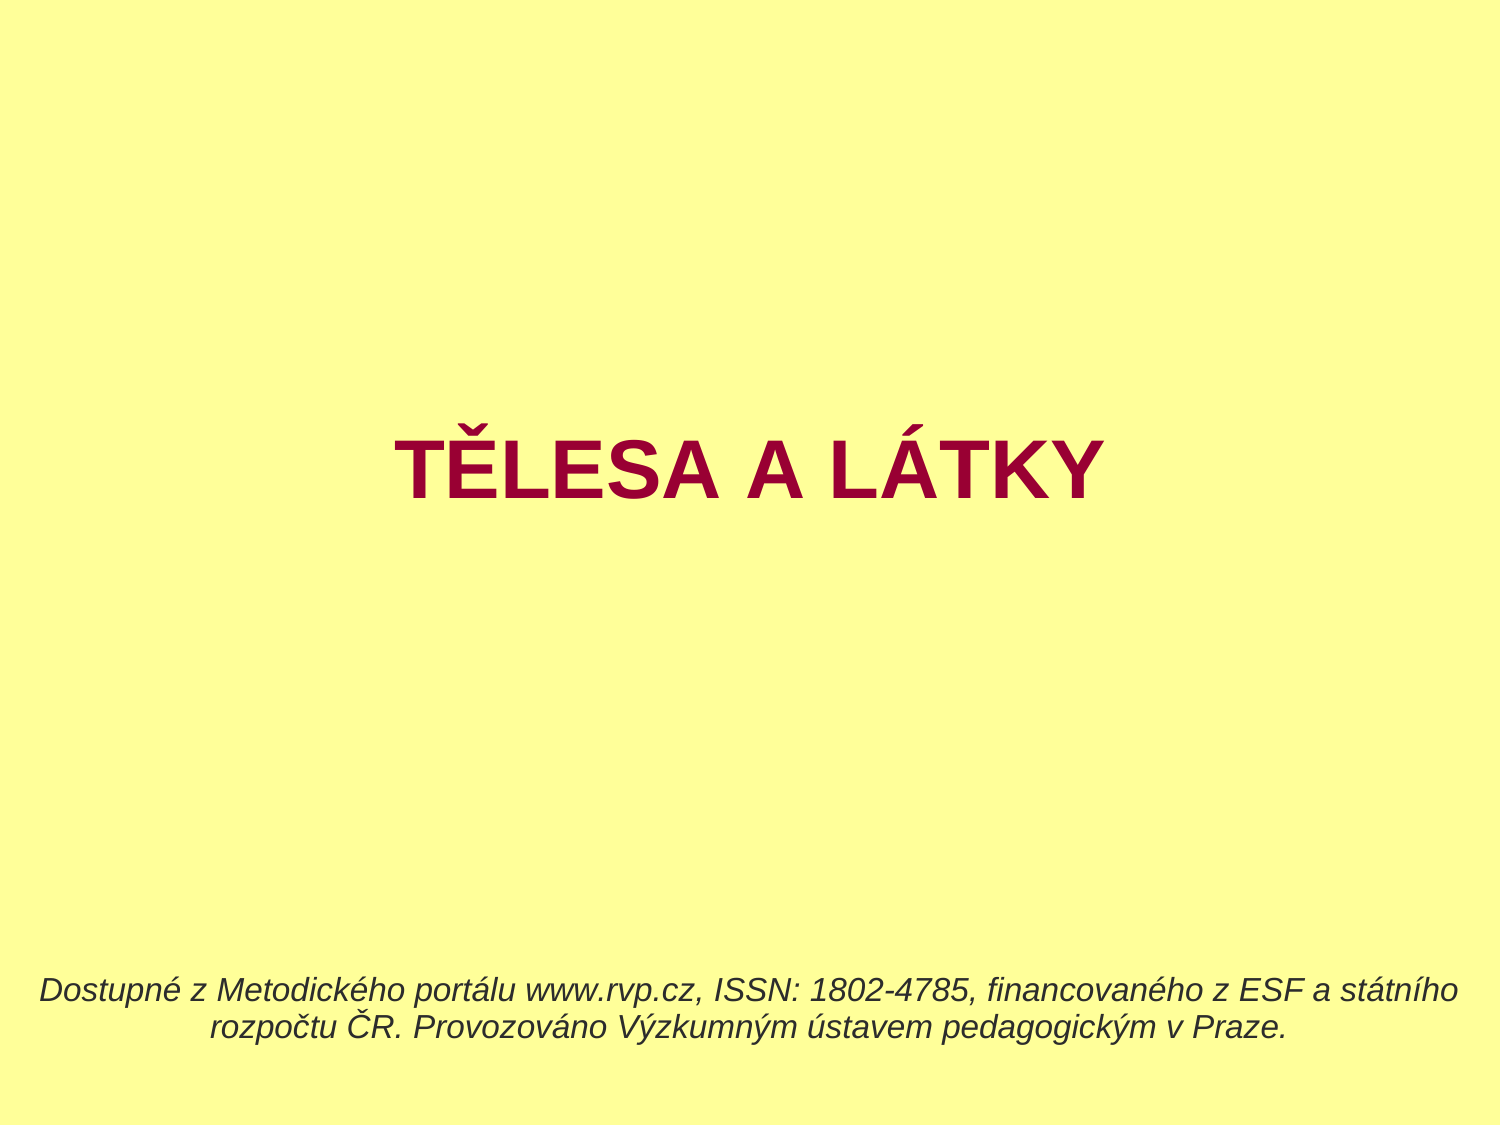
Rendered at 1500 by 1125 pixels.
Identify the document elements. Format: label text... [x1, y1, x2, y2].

title TĚLESA A LÁTKY [112, 349, 1388, 591]
text_box Dostupné z Metodického portálu www.rvp.cz, ISSN: 1802-4785, financovaného z ESF a státního rozpočtu ČR. Provozováno Výzkumným ústavem pedagogickým v Praze. [0, 964, 1500, 1054]
